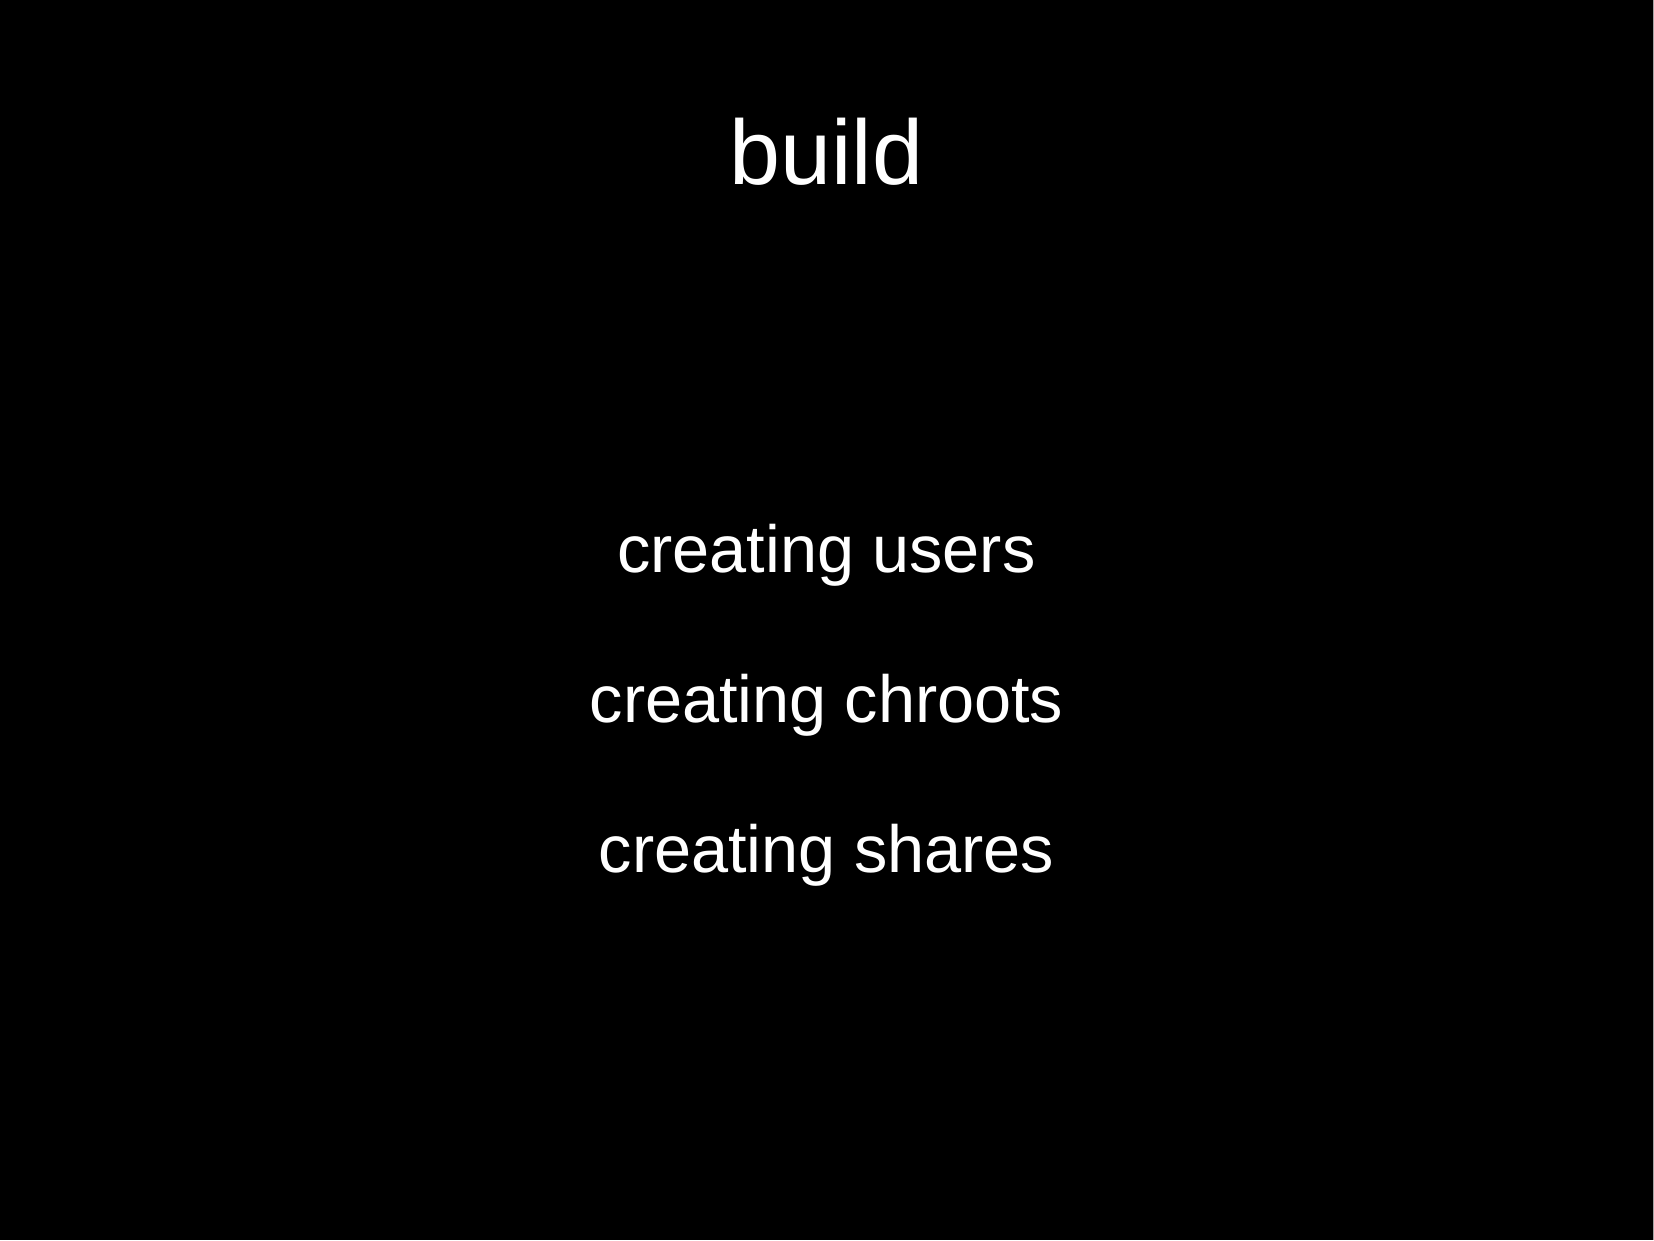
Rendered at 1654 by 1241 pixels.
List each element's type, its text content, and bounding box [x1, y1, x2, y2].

subtitle creating users creating chroots creating shares [82, 297, 1571, 1102]
title build [82, 49, 1571, 257]
